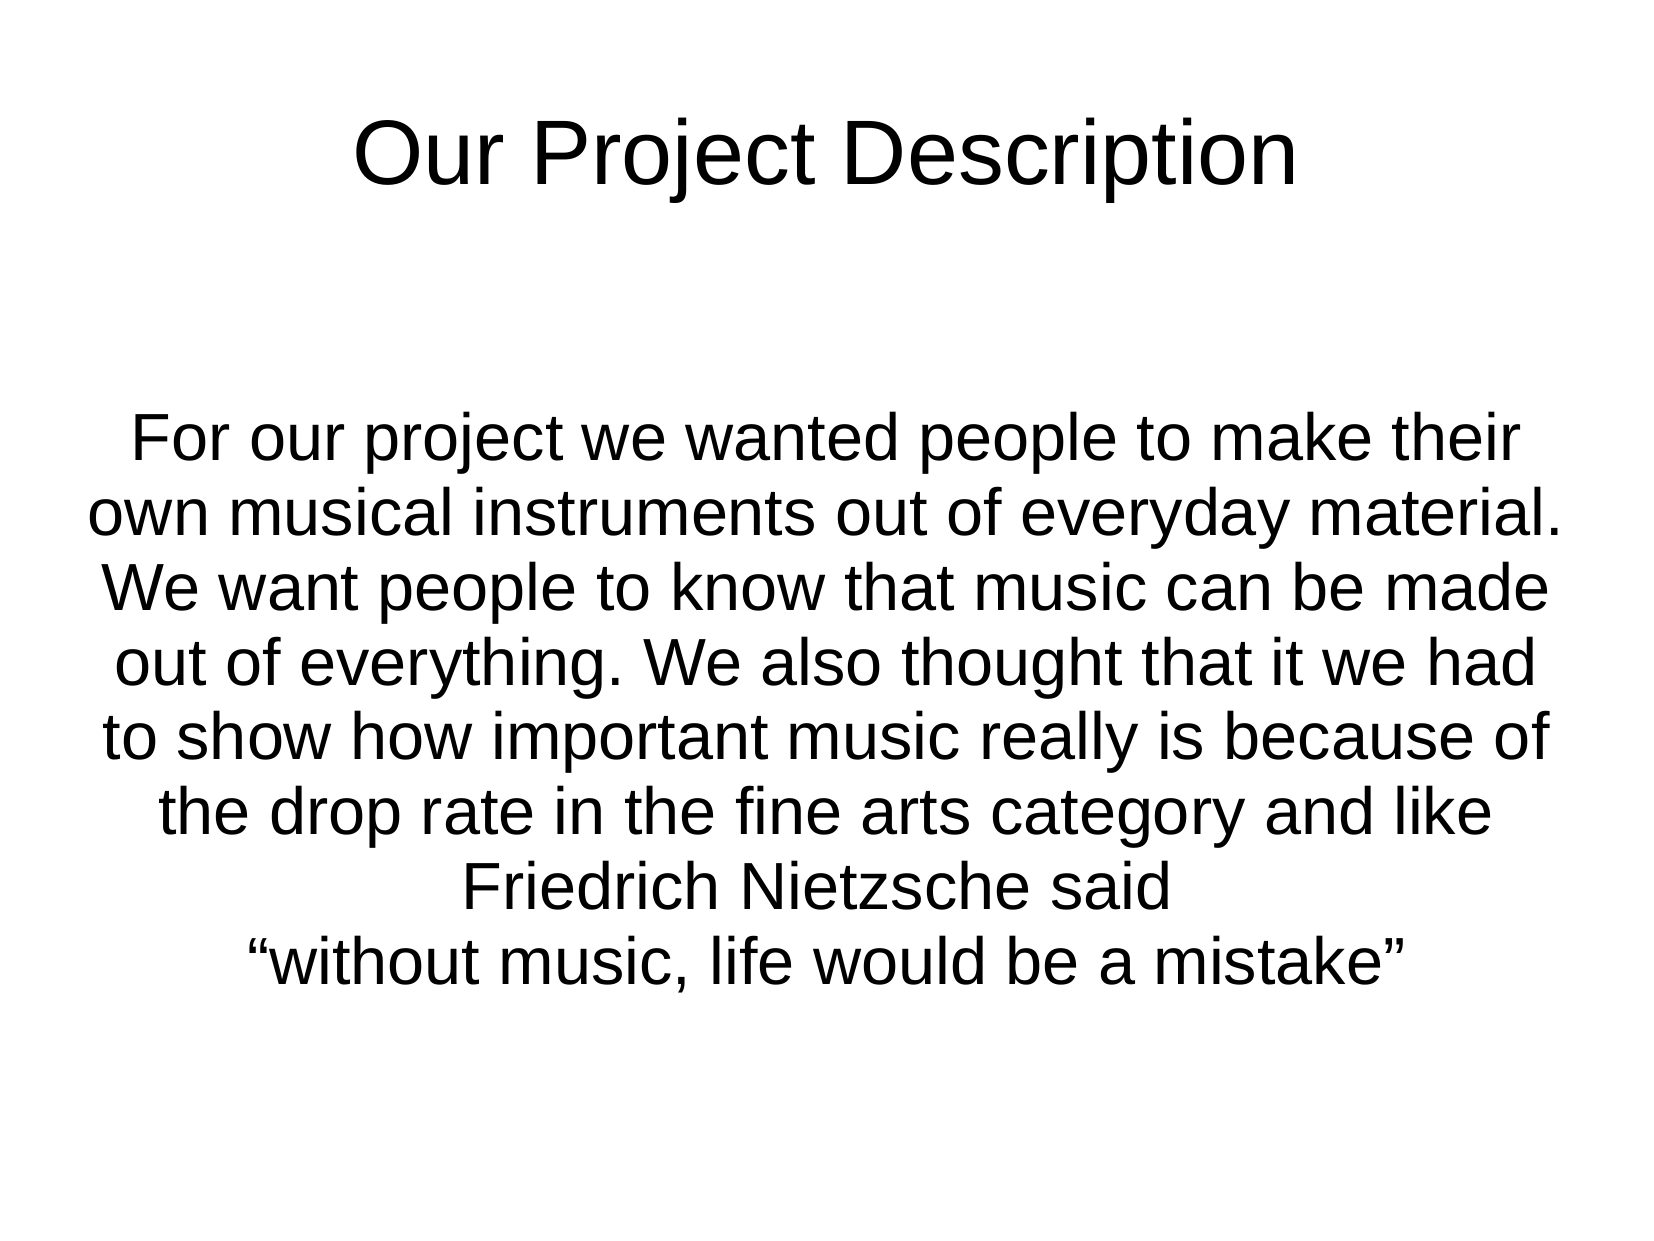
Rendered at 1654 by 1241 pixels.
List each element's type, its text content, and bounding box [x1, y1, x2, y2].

subtitle For our project we wanted people to make their own musical instruments out of everyday material. We want people to know that music can be made out of everything. We also thought that it we had to show how important music really is because of the drop rate in the fine arts category and like Friedrich Nietzsche said “without music, life would be a mistake” [82, 297, 1571, 1102]
title Our Project Description [82, 56, 1571, 250]
